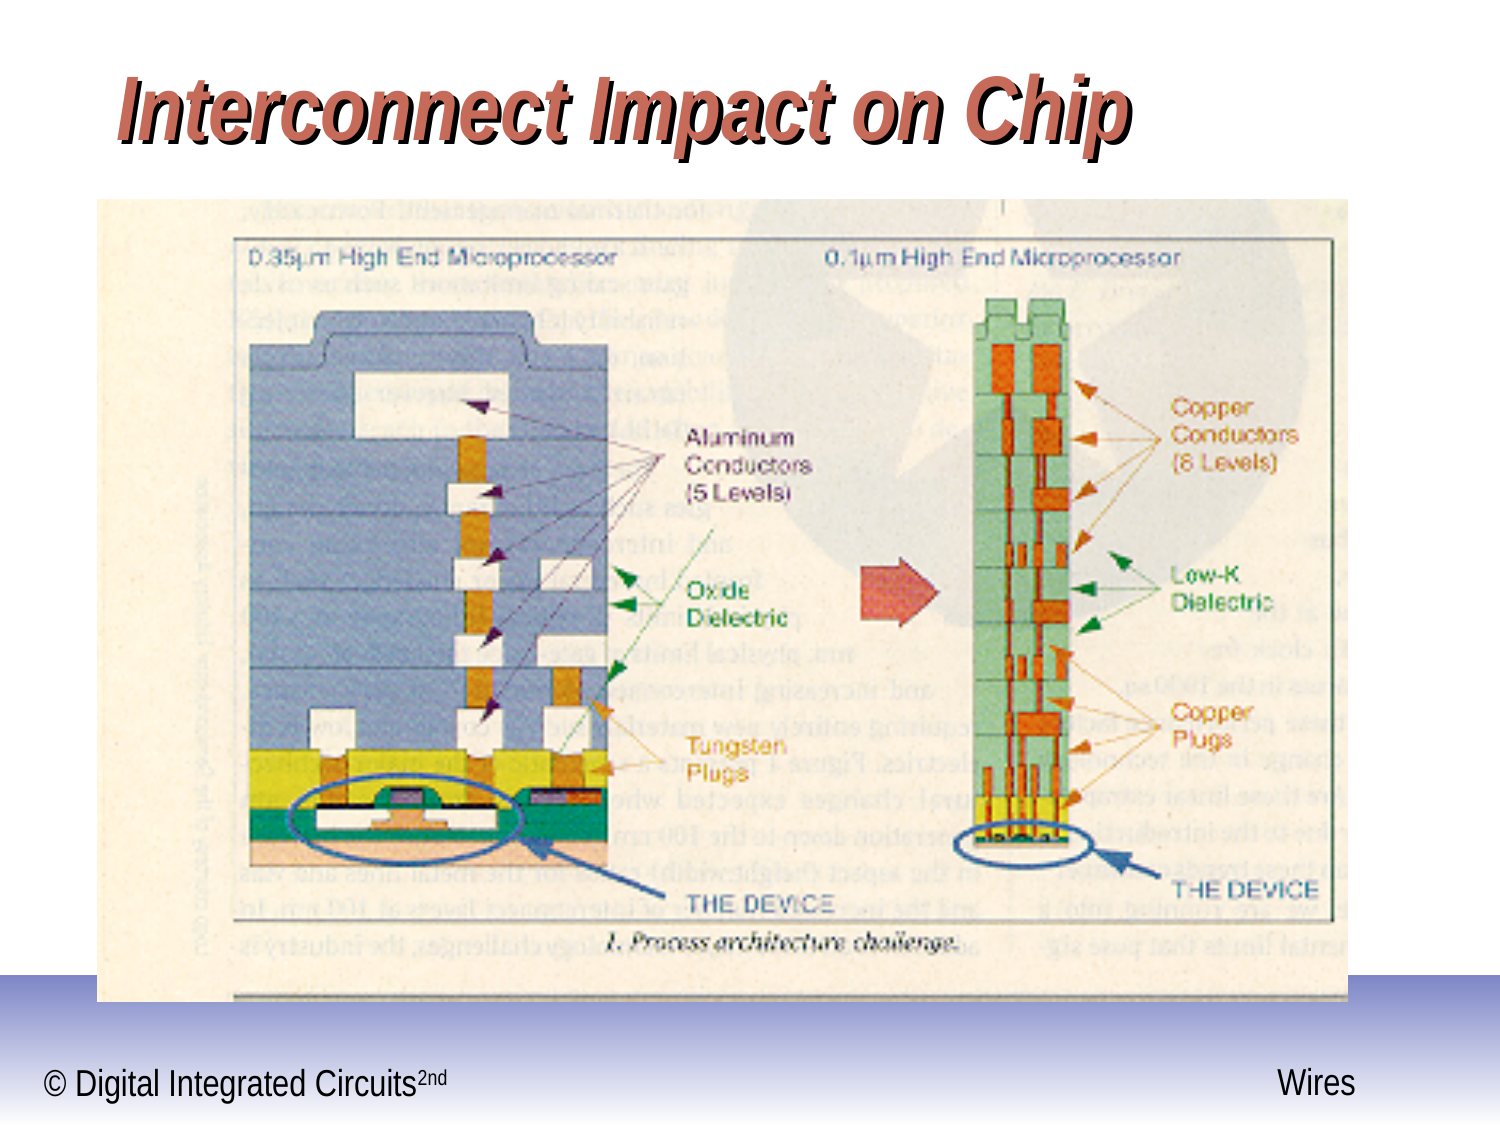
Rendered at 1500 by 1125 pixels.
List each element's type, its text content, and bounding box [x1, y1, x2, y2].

picture [97, 199, 1348, 1002]
title Interconnect Impact on Chip [101, 41, 1377, 166]
